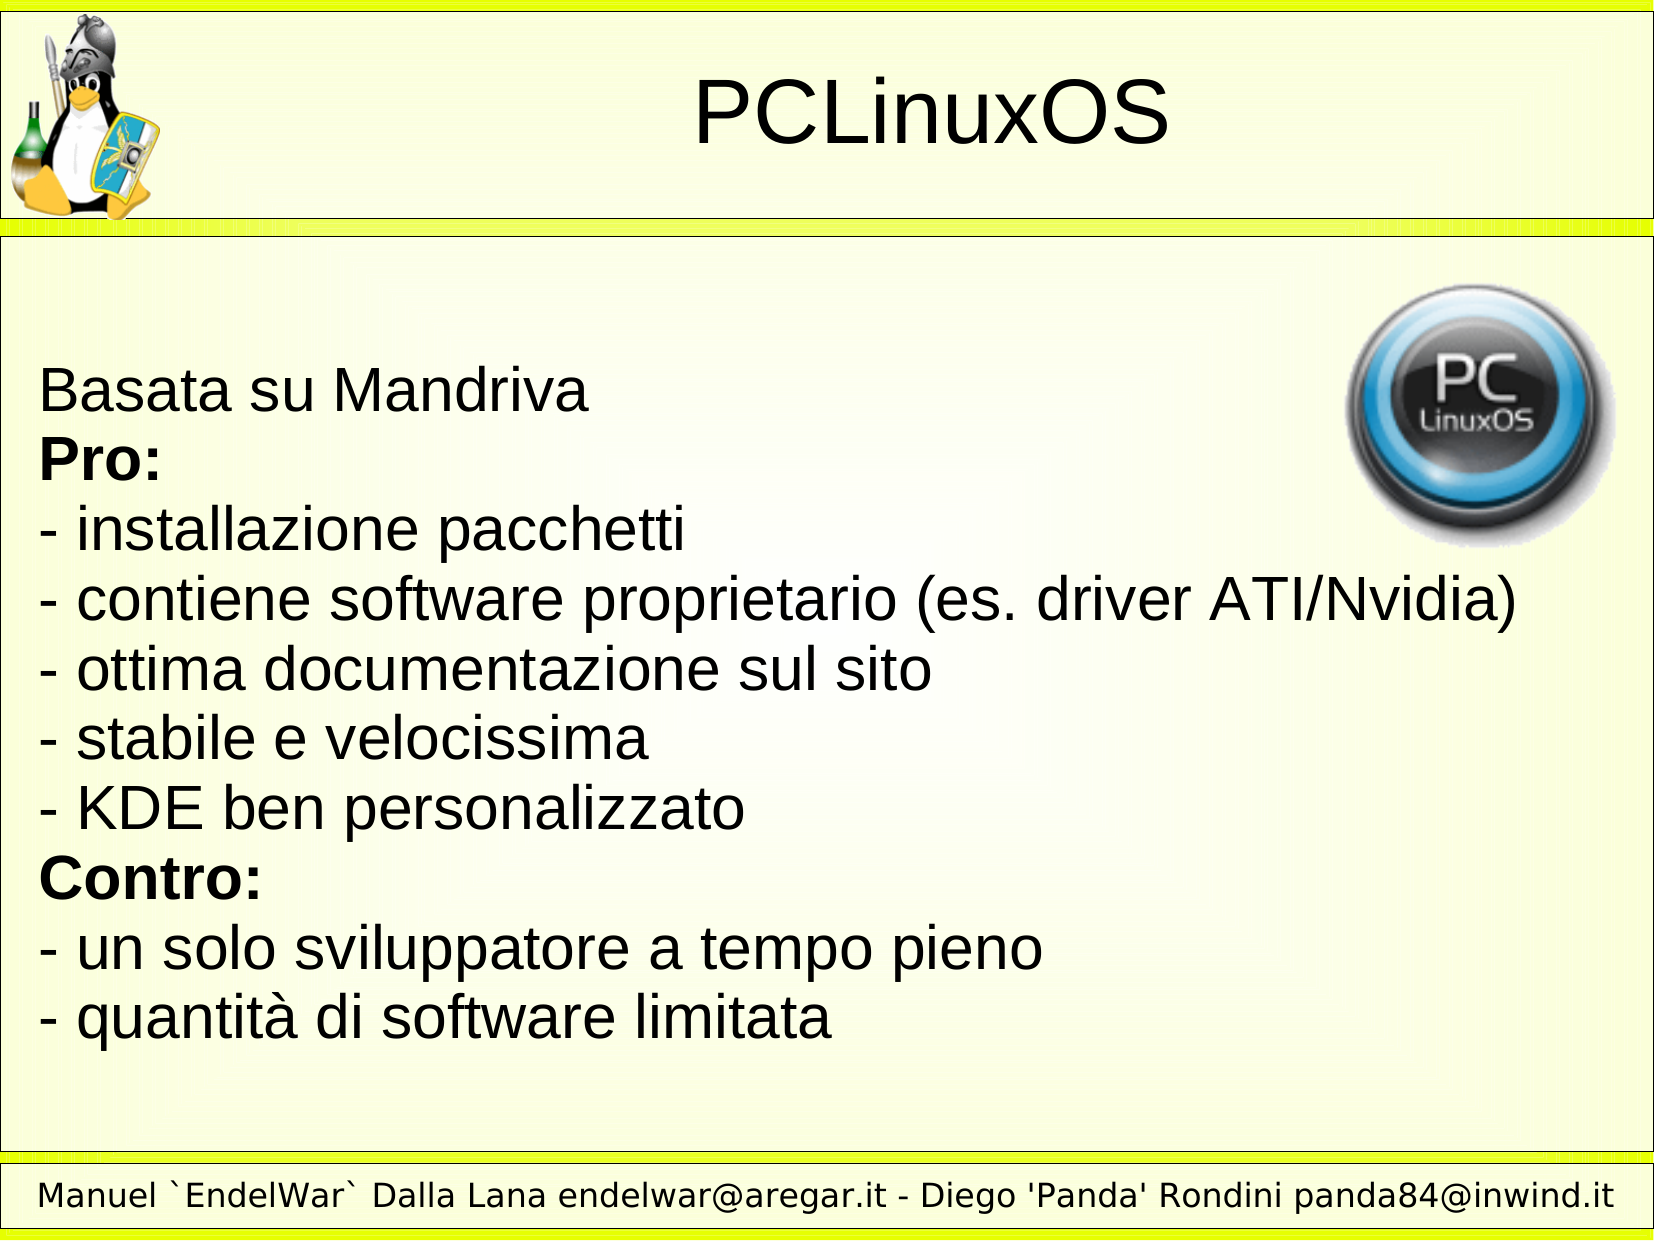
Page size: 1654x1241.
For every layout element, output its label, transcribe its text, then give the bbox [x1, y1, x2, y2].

subtitle Basata su Mandriva Pro: - installazione pacchetti - contiene software proprietario (es. driver ATI/Nvidia) - ottima documentazione sul sito - stabile e velocissima - KDE ben personalizzato Contro: - un solo sviluppatore a tempo pieno - quantità di software limitata [20, 273, 1633, 1134]
title PCLinuxOS [228, 31, 1636, 194]
picture [1319, 271, 1630, 567]
picture [11, 14, 160, 220]
